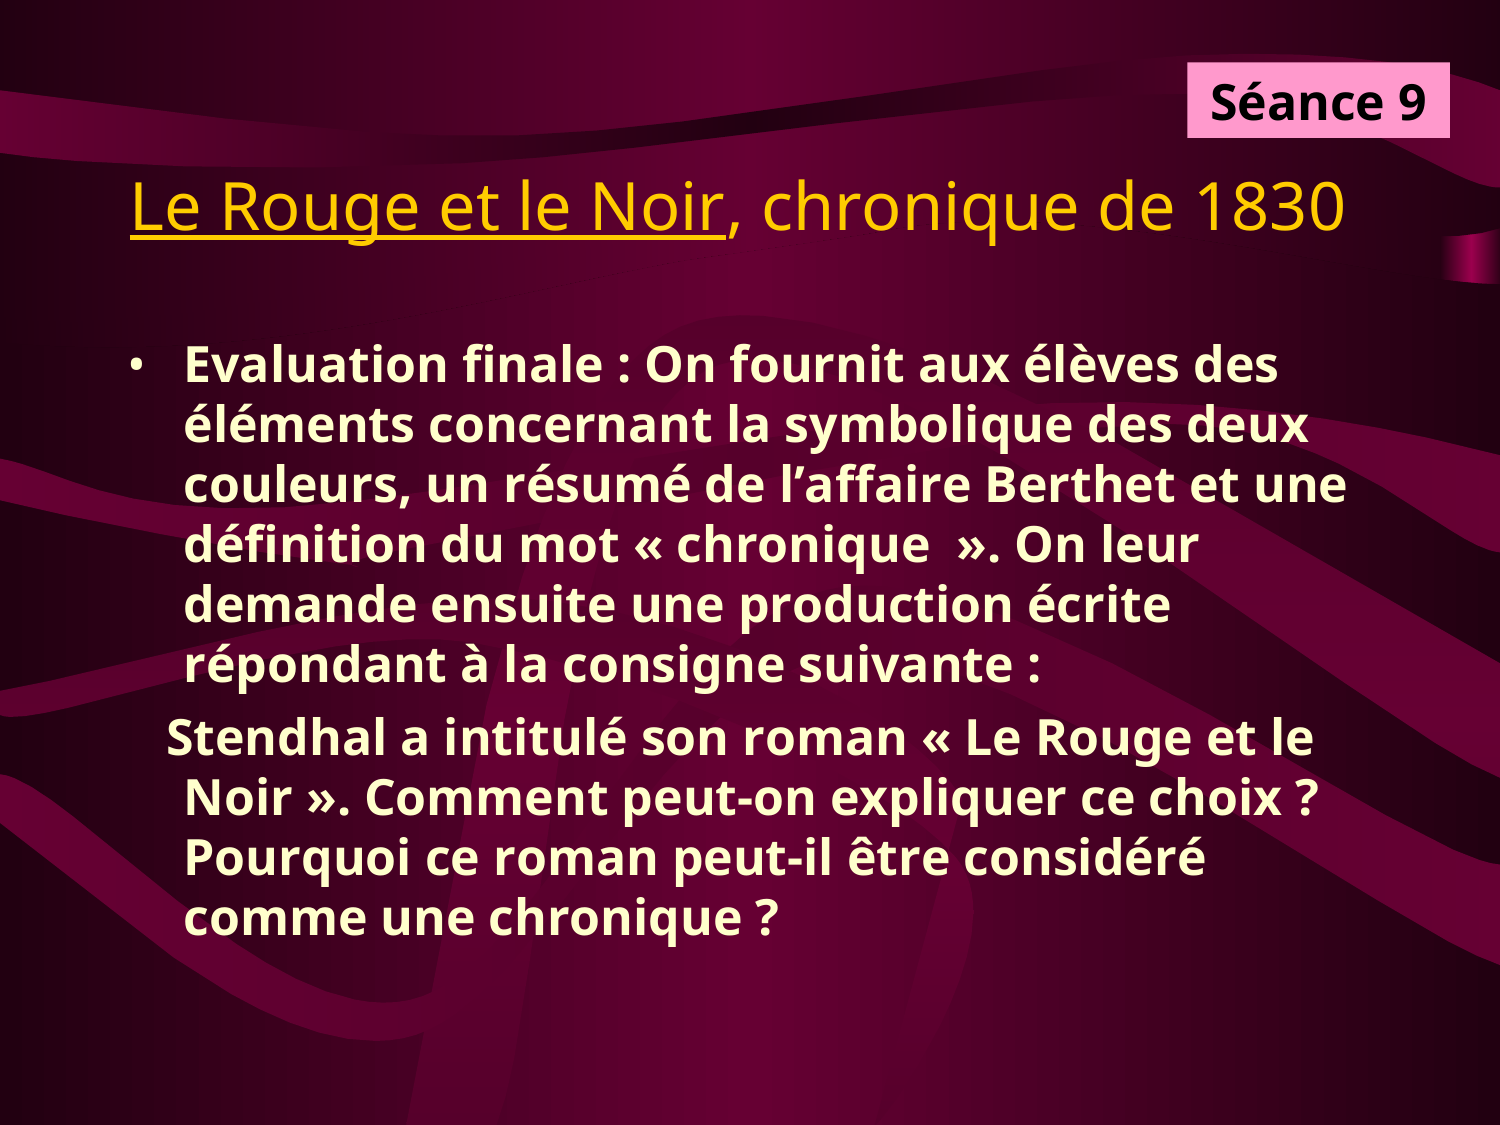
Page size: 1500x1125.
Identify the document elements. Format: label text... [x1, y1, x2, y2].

text_box Séance 9 [1187, 62, 1450, 138]
title Le Rouge et le Noir, chronique de 1830 [112, 99, 1388, 288]
list Evaluation finale : On fournit aux élèves des éléments concernant la symbolique des deux couleurs, un résumé de l’affaire Berthet et une définition du mot « chronique ». On leur demande ensuite une production écrite répondant à la consigne suivante : Stendhal a intitulé son roman « Le Rouge et le Noir ». Comment peut-on expliquer ce choix ? Pourquoi ce roman peut-il être considéré comme une chronique ? [112, 324, 1388, 1001]
